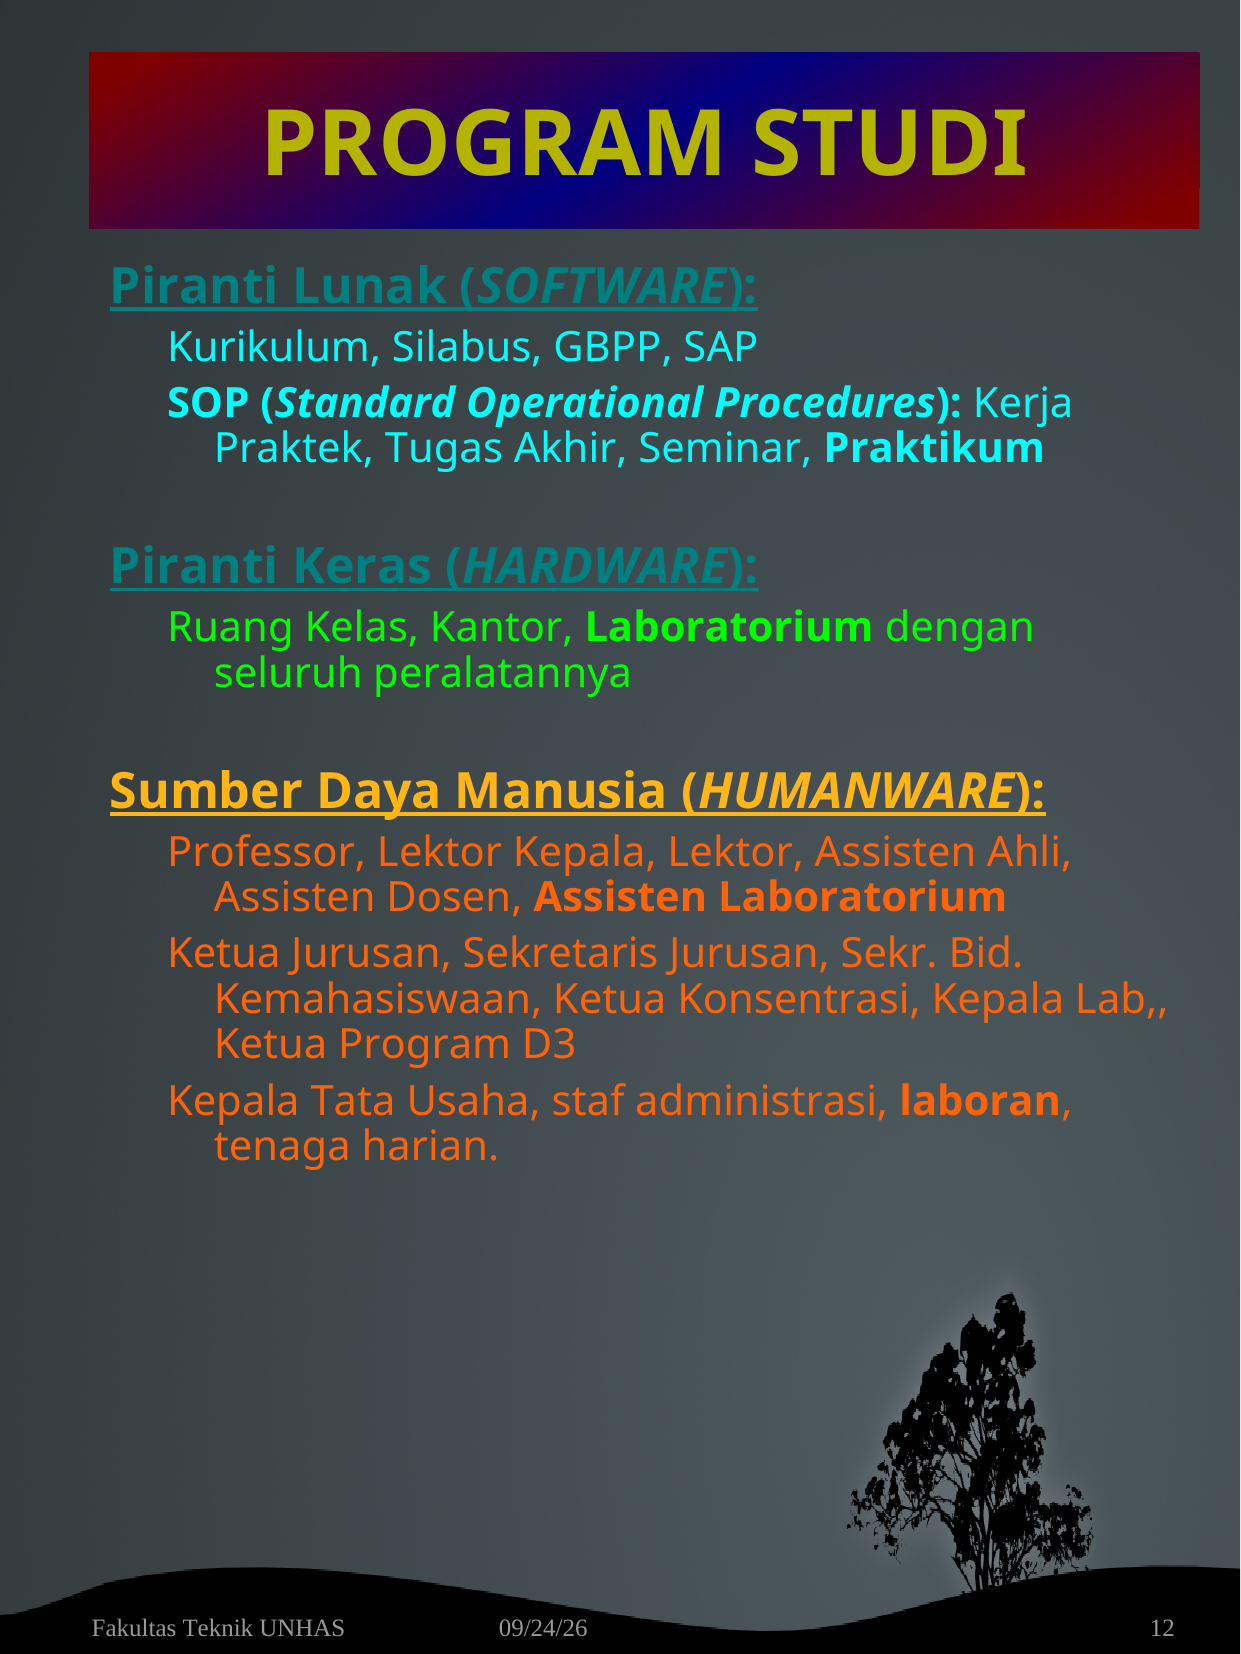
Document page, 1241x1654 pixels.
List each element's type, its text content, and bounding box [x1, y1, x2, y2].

picture [0, 0, 1241, 1654]
title PROGRAM STUDI [89, 52, 1200, 229]
list Piranti Lunak (SOFTWARE): Kurikulum, Silabus, GBPP, SAP SOP (Standard Operational Procedures): Kerja Praktek, Tugas Akhir, Seminar, Praktikum Piranti Keras (HARDWARE): Ruang Kelas, Kantor, Laboratorium dengan seluruh peralatannya Sumber Daya Manusia (HUMANWARE): Professor, Lektor Kepala, Lektor, Assisten Ahli, Assisten Dosen, Assisten Laboratorium Ketua Jurusan, Sekretaris Jurusan, Sekr. Bid. Kemahasiswaan, Ketua Konsentrasi, Kepala Lab,, Ketua Program D3 Kepala Tata Usaha, staf administrasi, laboran, tenaga harian. [77, 251, 1199, 1232]
